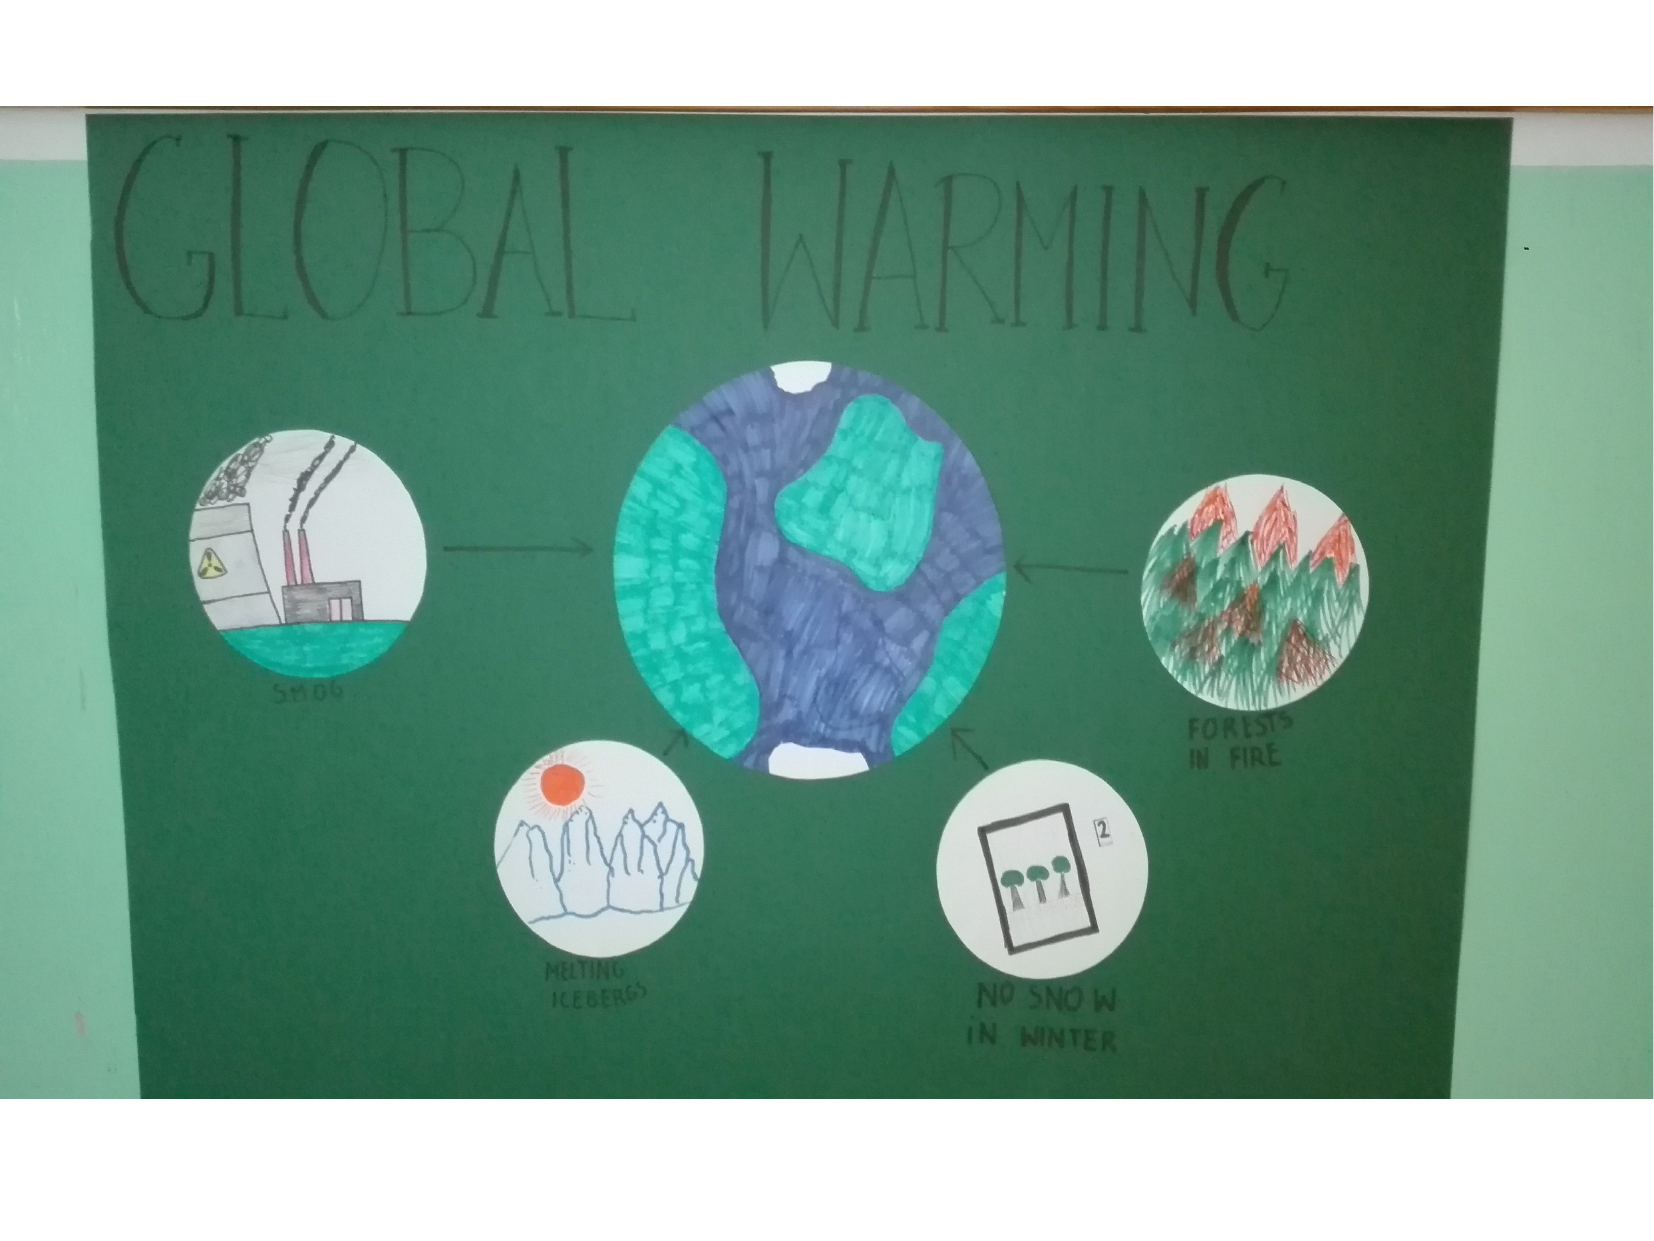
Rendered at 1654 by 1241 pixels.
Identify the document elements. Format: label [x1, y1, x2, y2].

picture [0, 106, 1654, 1099]
